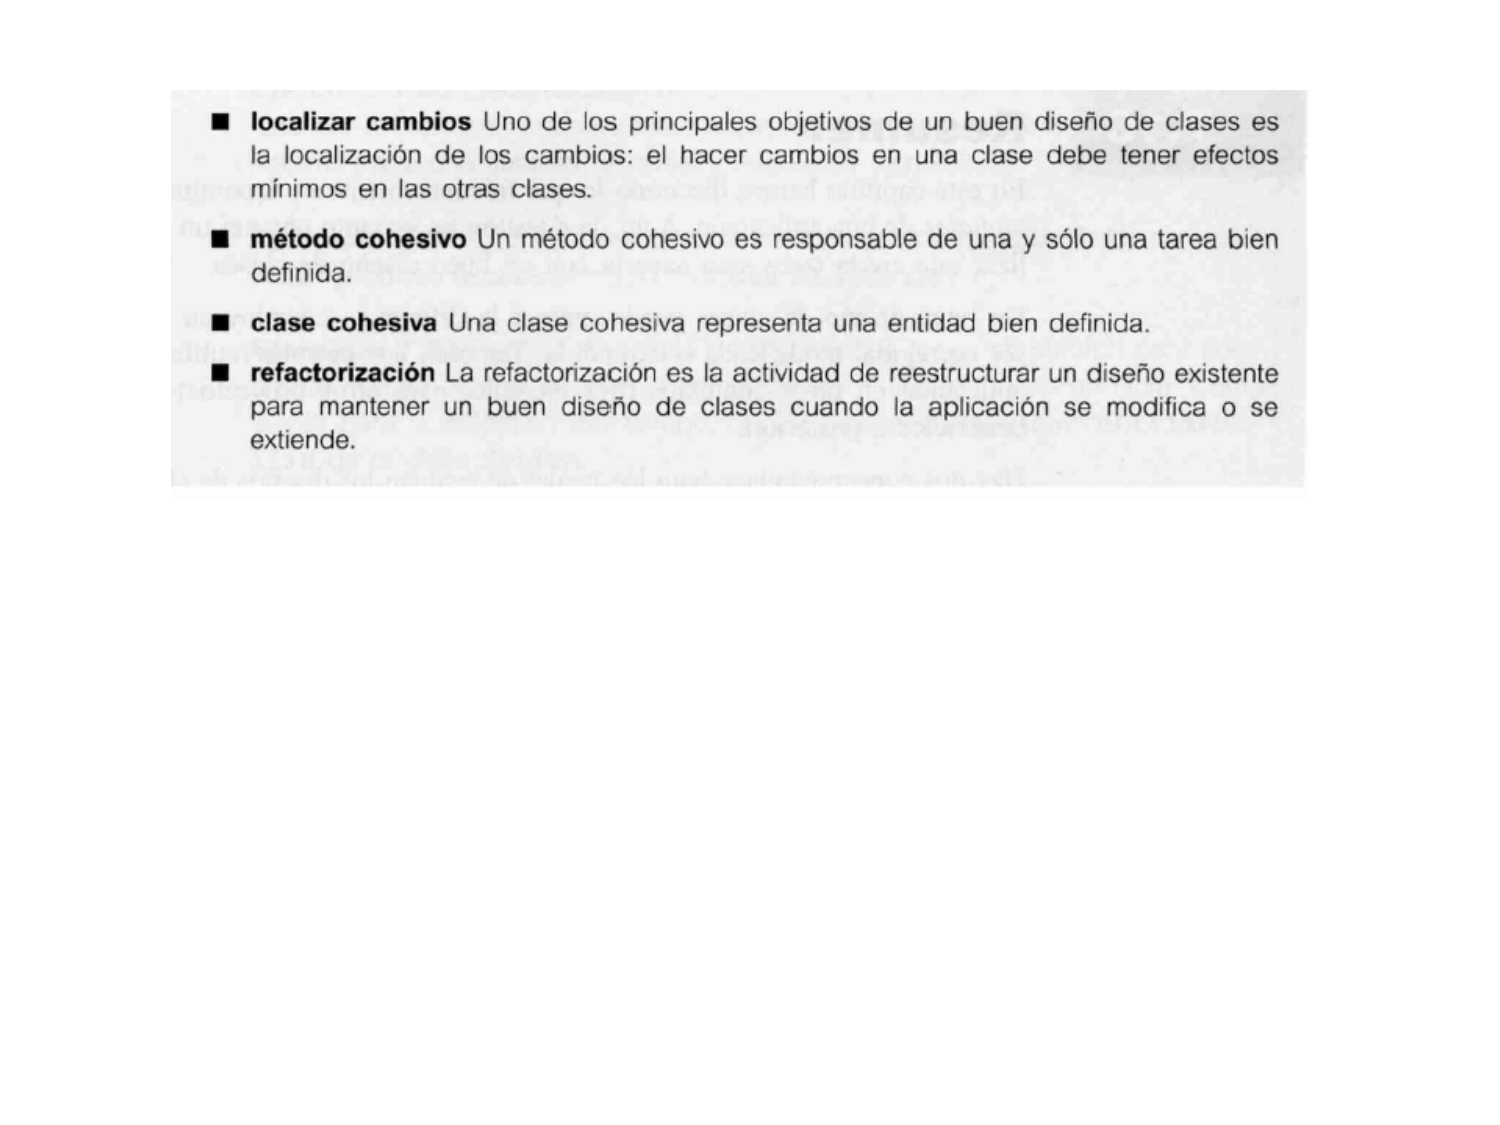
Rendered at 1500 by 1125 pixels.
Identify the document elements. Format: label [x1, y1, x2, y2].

picture [171, 90, 1309, 500]
